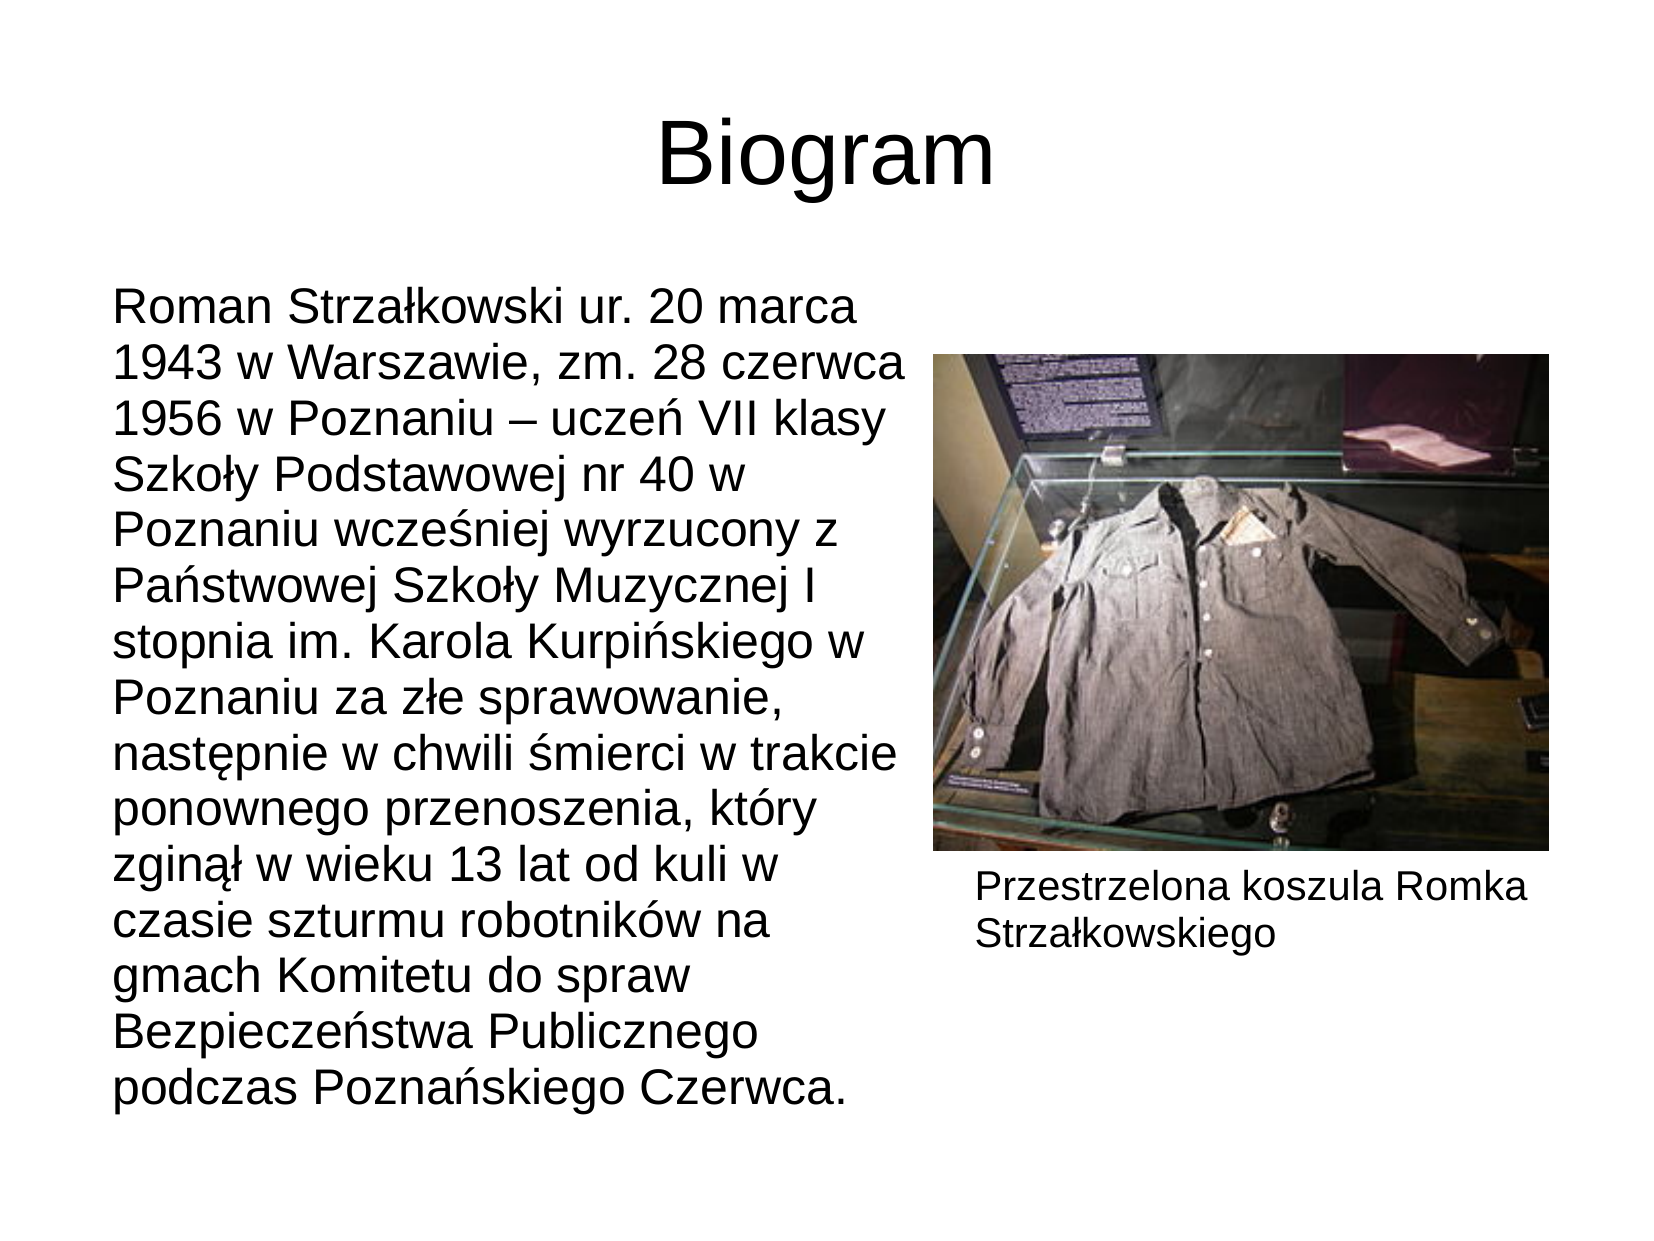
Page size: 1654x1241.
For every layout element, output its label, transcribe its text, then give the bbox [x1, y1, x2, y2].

list Roman Strzałkowski ur. 20 marca 1943 w Warszawie, zm. 28 czerwca 1956 w Poznaniu – uczeń VII klasy Szkoły Podstawowej nr 40 w Poznaniu wcześniej wyrzucony z Państwowej Szkoły Muzycznej I stopnia im. Karola Kurpińskiego w Poznaniu za złe sprawowanie, następnie w chwili śmierci w trakcie ponownego przenoszenia, który zginął w wieku 13 lat od kuli w czasie szturmu robotników na gmach Komitetu do spraw Bezpieczeństwa Publicznego podczas Poznańskiego Czerwca. [41, 278, 934, 1241]
title Biogram [82, 49, 1571, 257]
list Przestrzelona koszula Romka Strzałkowskiego [903, 863, 1630, 957]
picture [933, 354, 1549, 851]
